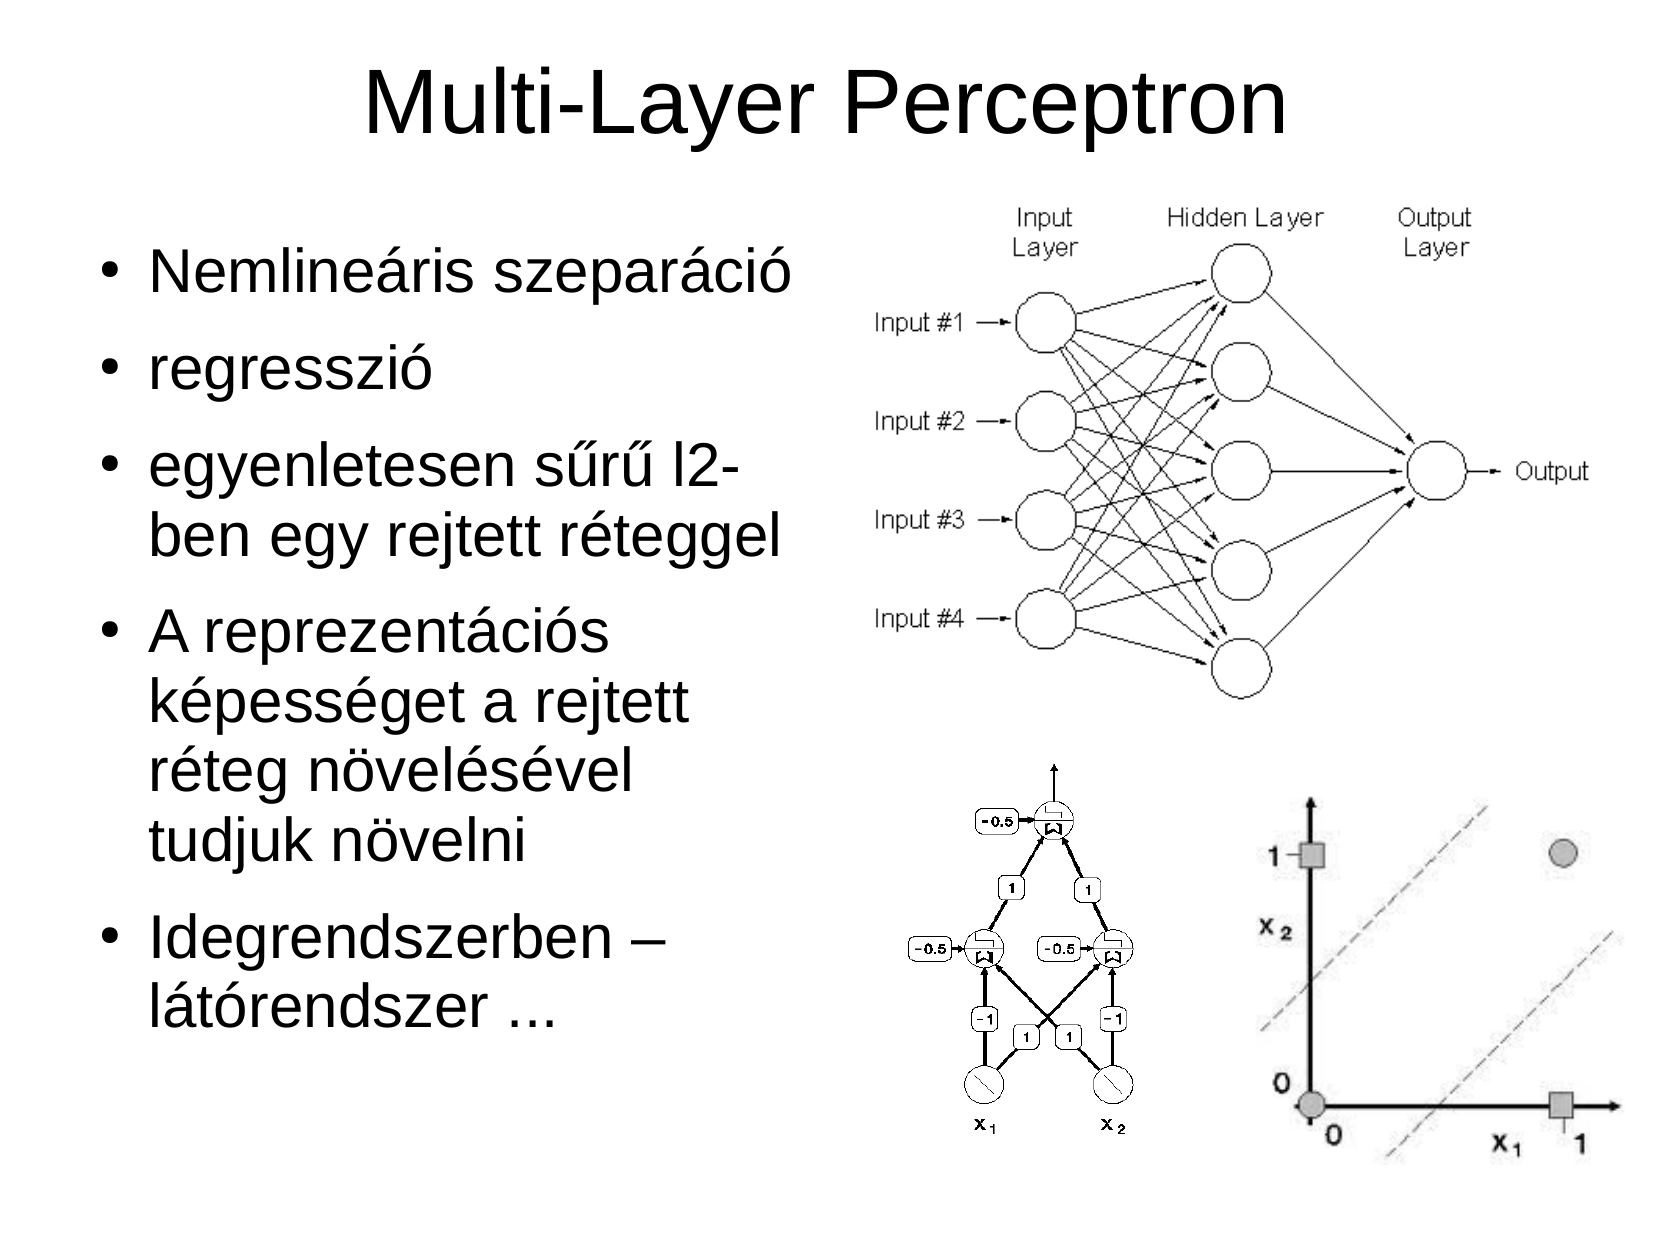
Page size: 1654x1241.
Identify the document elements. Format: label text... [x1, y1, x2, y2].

picture [864, 200, 1595, 709]
picture [1240, 781, 1639, 1182]
picture [888, 747, 1200, 1166]
list Nemlineáris szeparáció regresszió egyenletesen sűrű l2-ben egy rejtett réteggel A reprezentációs képességet a rejtett réteg növelésével tudjuk növelni Idegrendszerben – látórendszer ... [82, 236, 798, 1109]
title Multi-Layer Perceptron [82, 50, 1571, 154]
